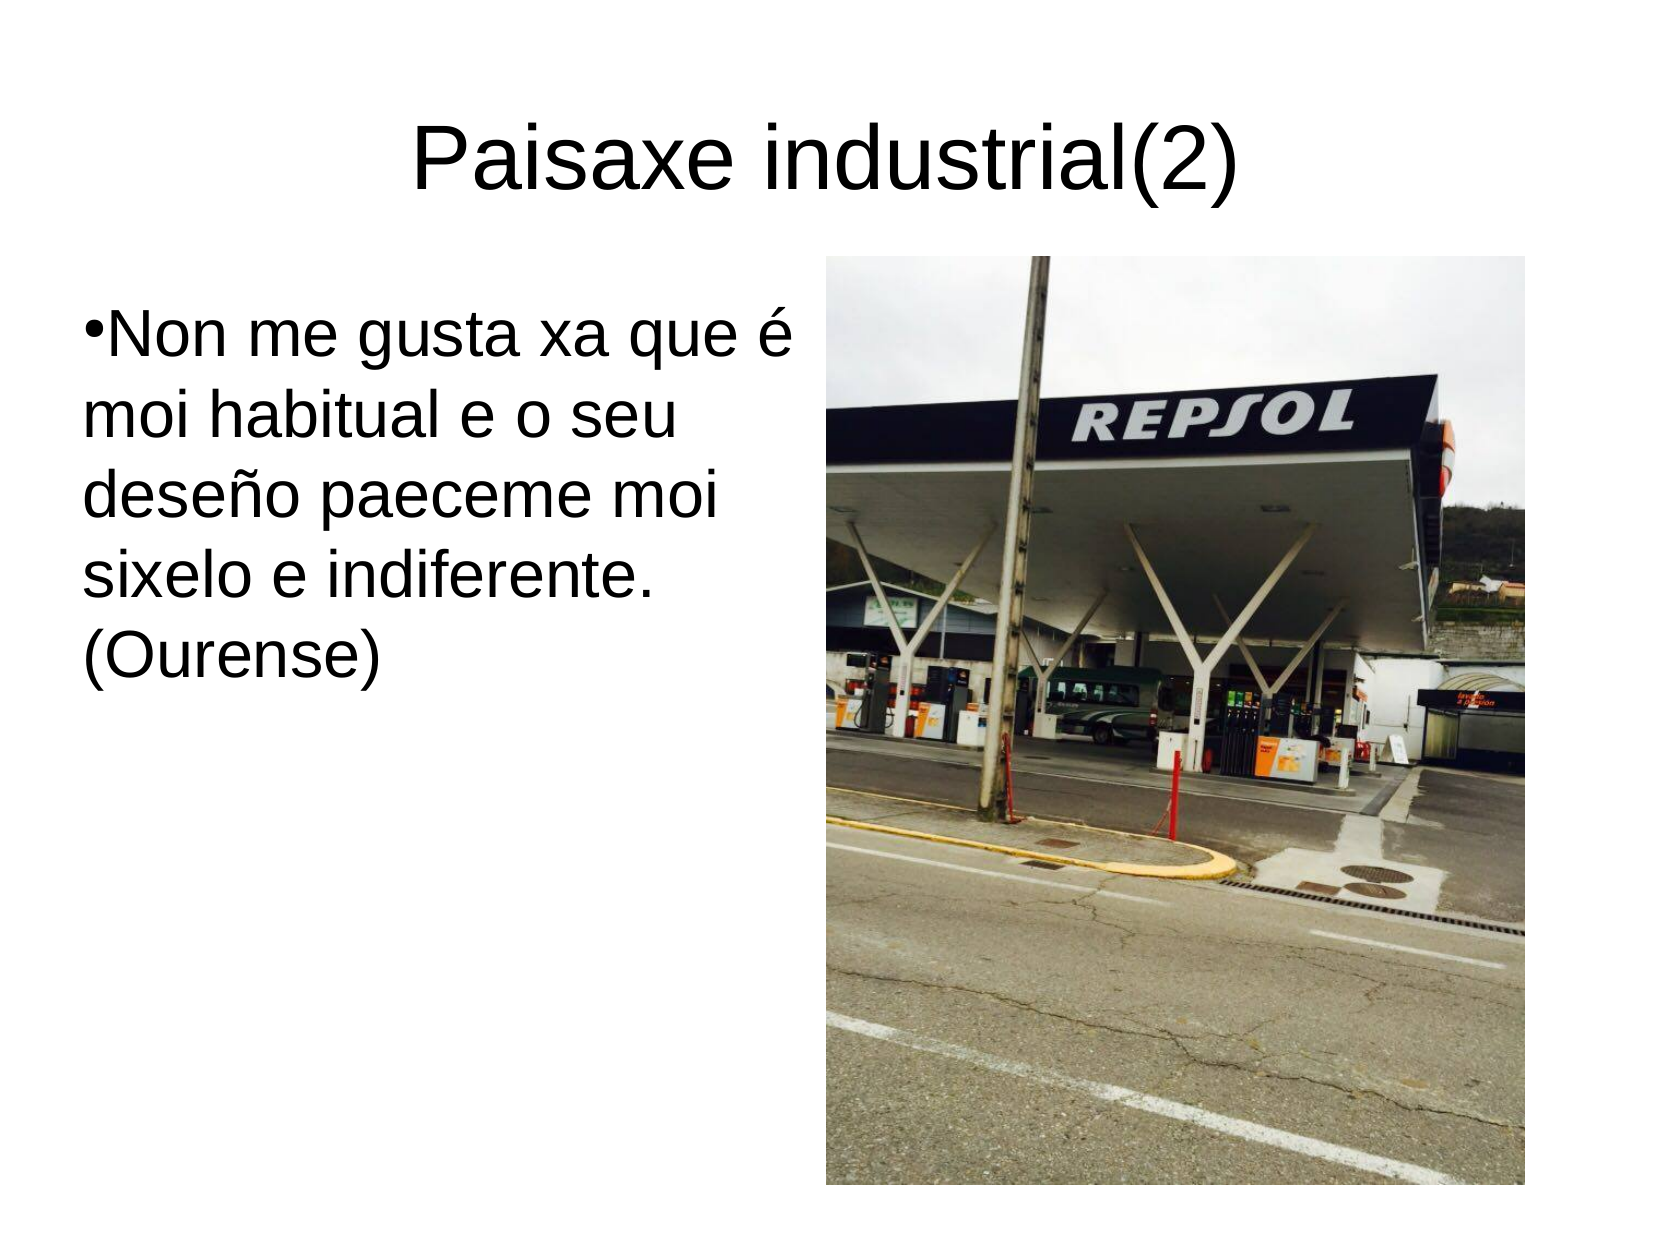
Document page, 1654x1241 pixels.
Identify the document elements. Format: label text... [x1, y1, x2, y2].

list Non me gusta xa que é moi habitual e o seu deseño paeceme moi sixelo e indiferente.(Ourense) [82, 290, 809, 1010]
title Paisaxe industrial(2) [82, 49, 1571, 257]
picture [826, 256, 1525, 1185]
